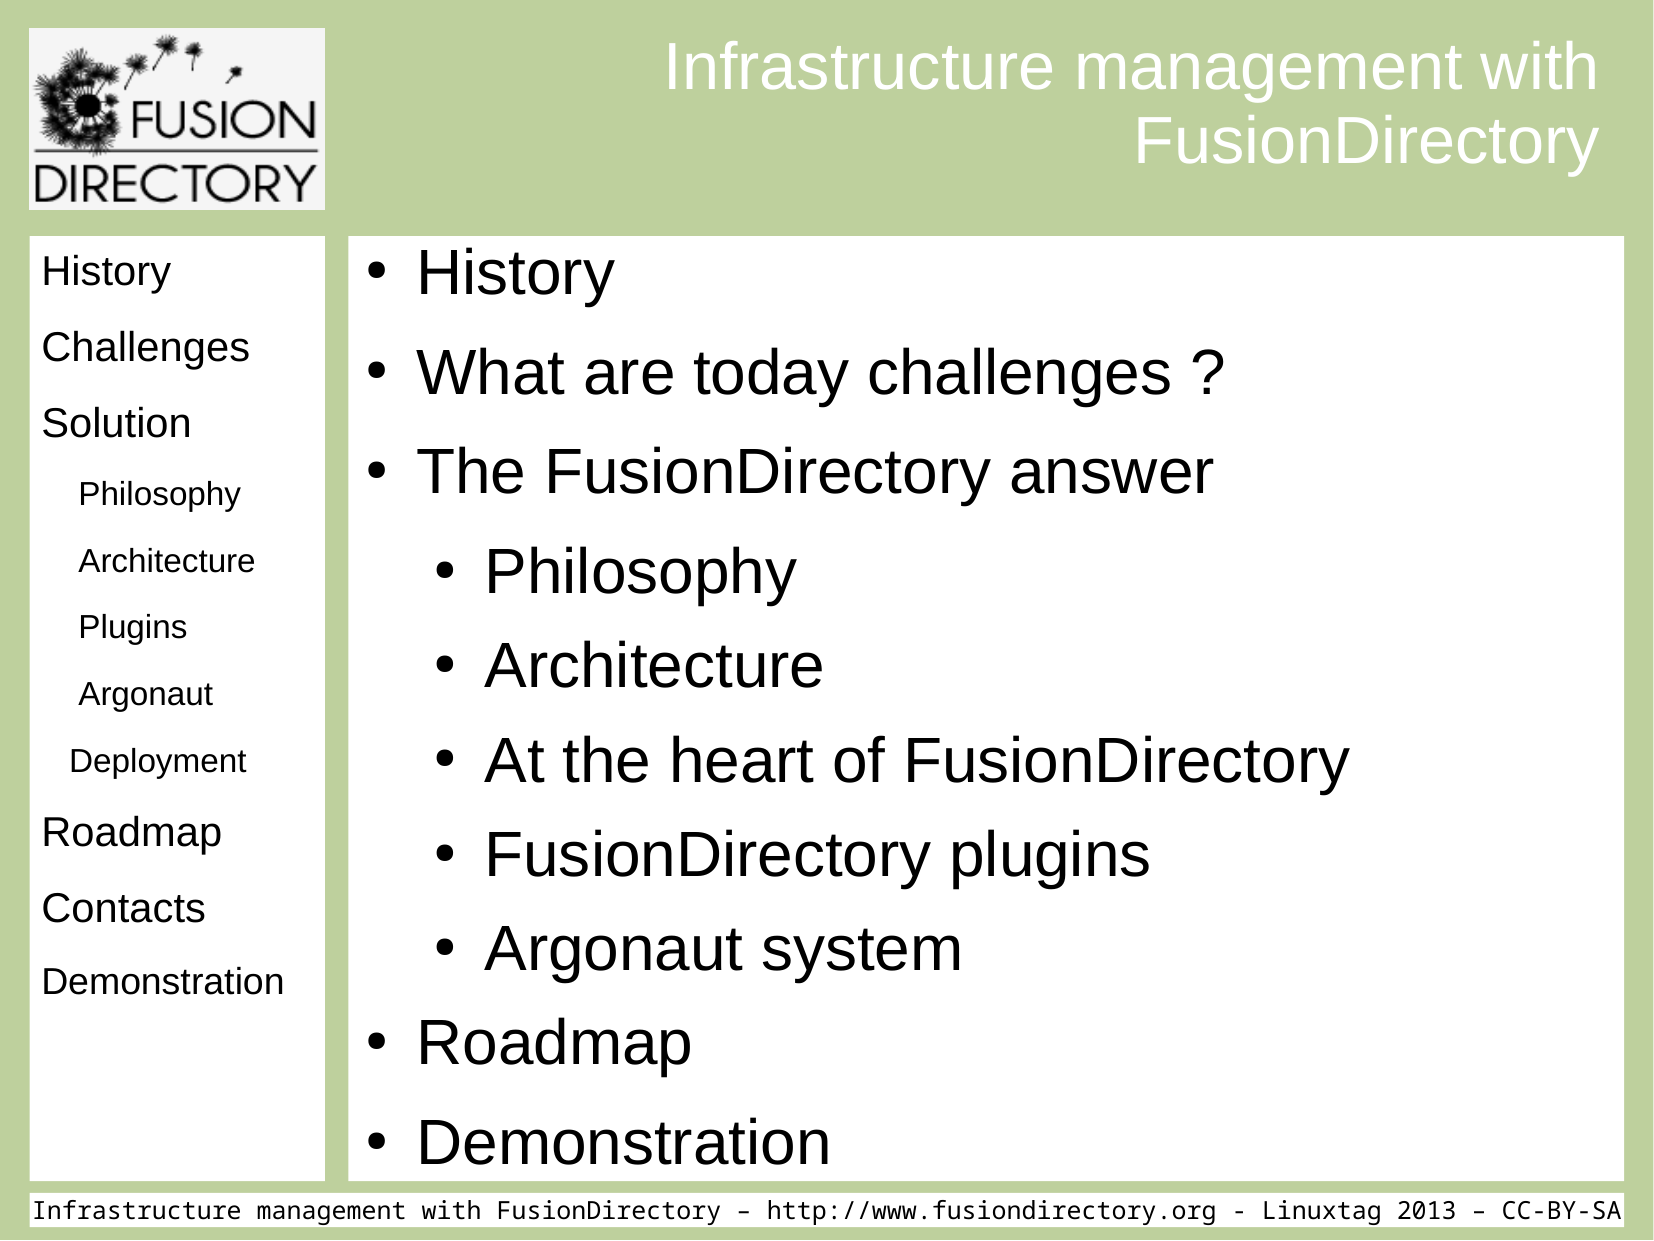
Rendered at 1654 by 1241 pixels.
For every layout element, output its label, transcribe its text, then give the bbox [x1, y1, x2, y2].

list History Challenges Solution Philosophy Architecture Plugins Argonaut Deployment Roadmap Contacts Demonstration [29, 236, 325, 1182]
title Infrastructure management with FusionDirectory [277, 0, 1601, 208]
list History What are today challenges ? The FusionDirectory answer Philosophy Architecture At the heart of FusionDirectory FusionDirectory plugins Argonaut system Roadmap Demonstration [348, 236, 1625, 1182]
picture [29, 28, 325, 210]
